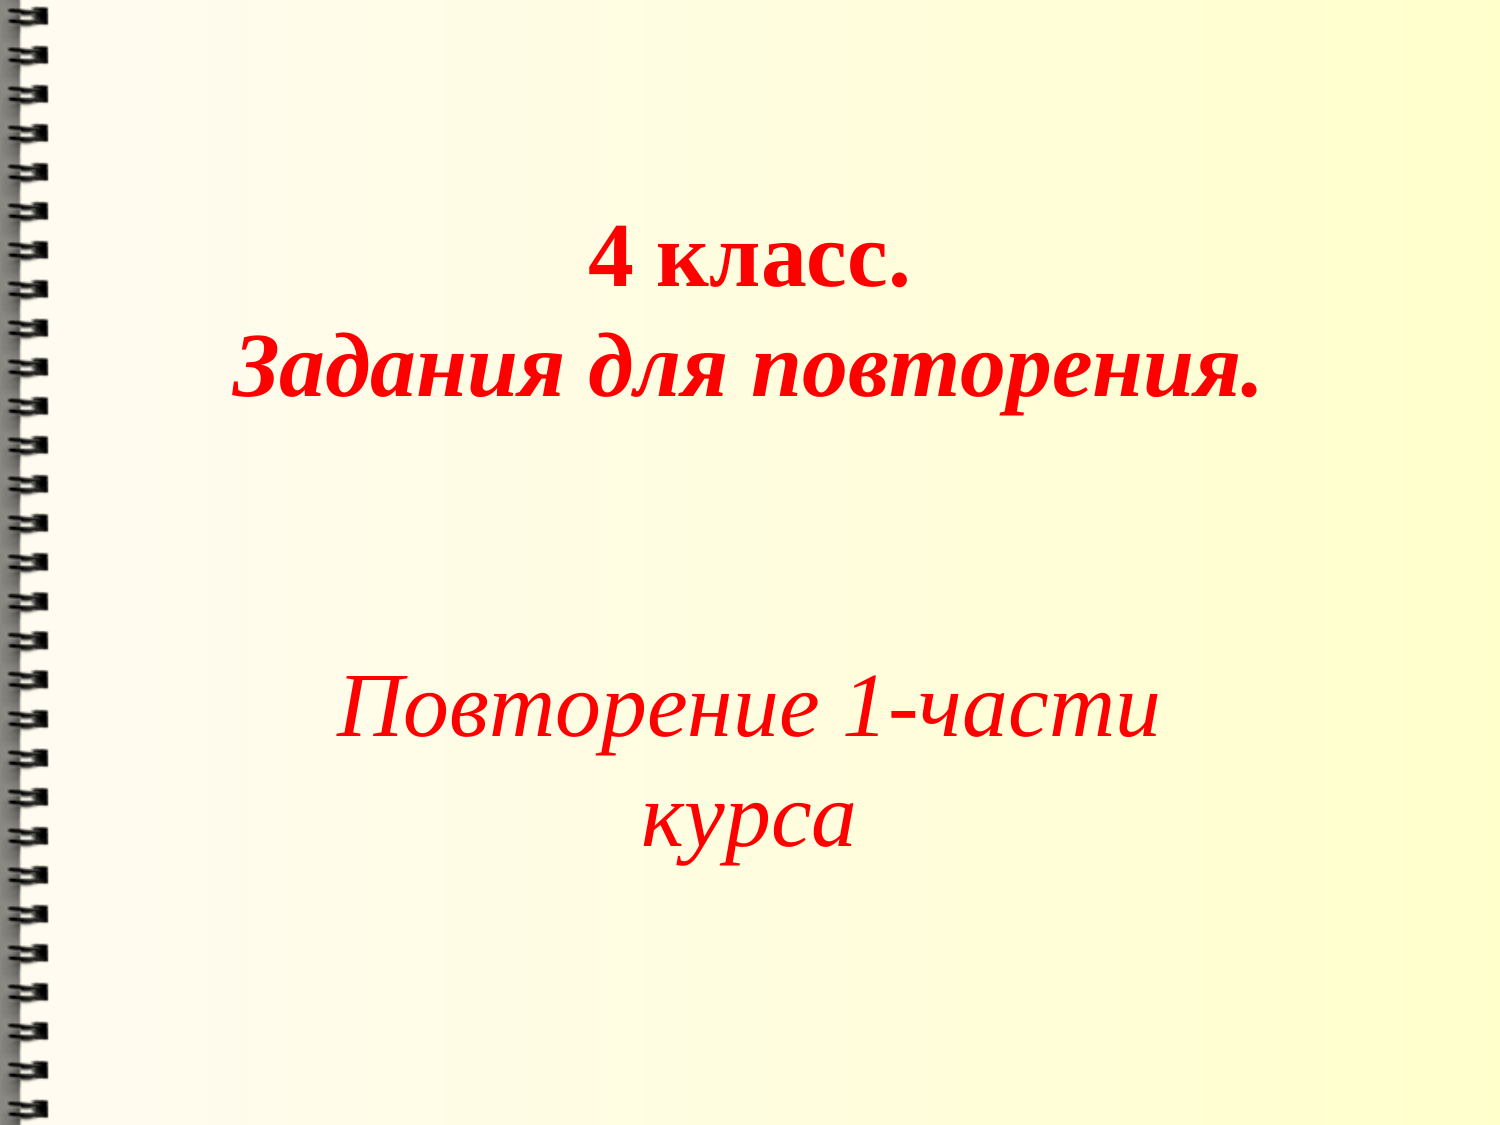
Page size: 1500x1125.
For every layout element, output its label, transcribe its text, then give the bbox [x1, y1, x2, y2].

picture [0, 0, 69, 1125]
title 4 класс. Задания для повторения. [112, 187, 1388, 591]
subtitle Повторение 1-части курса [225, 637, 1275, 925]
